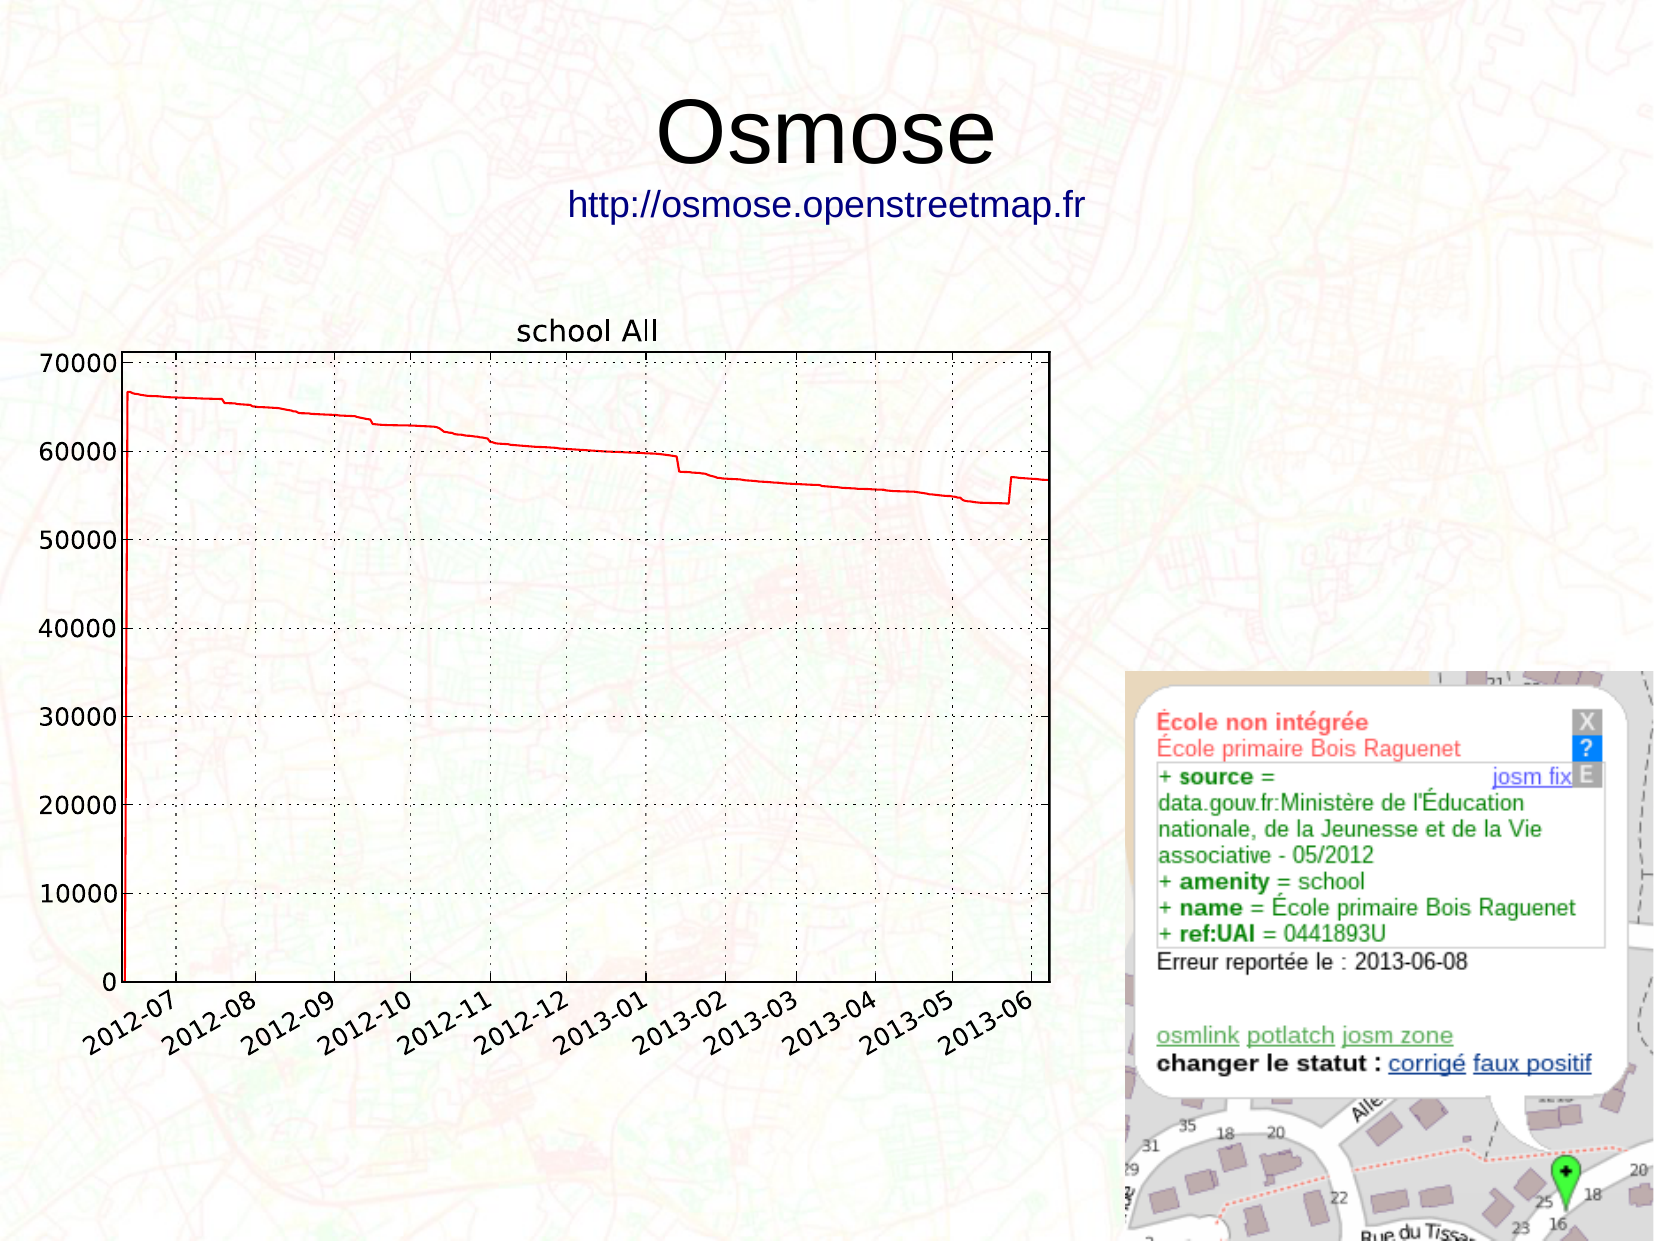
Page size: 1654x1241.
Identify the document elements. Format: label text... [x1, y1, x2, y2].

picture [0, 0, 1654, 1241]
title Osmose http://osmose.openstreetmap.fr [82, 49, 1571, 257]
